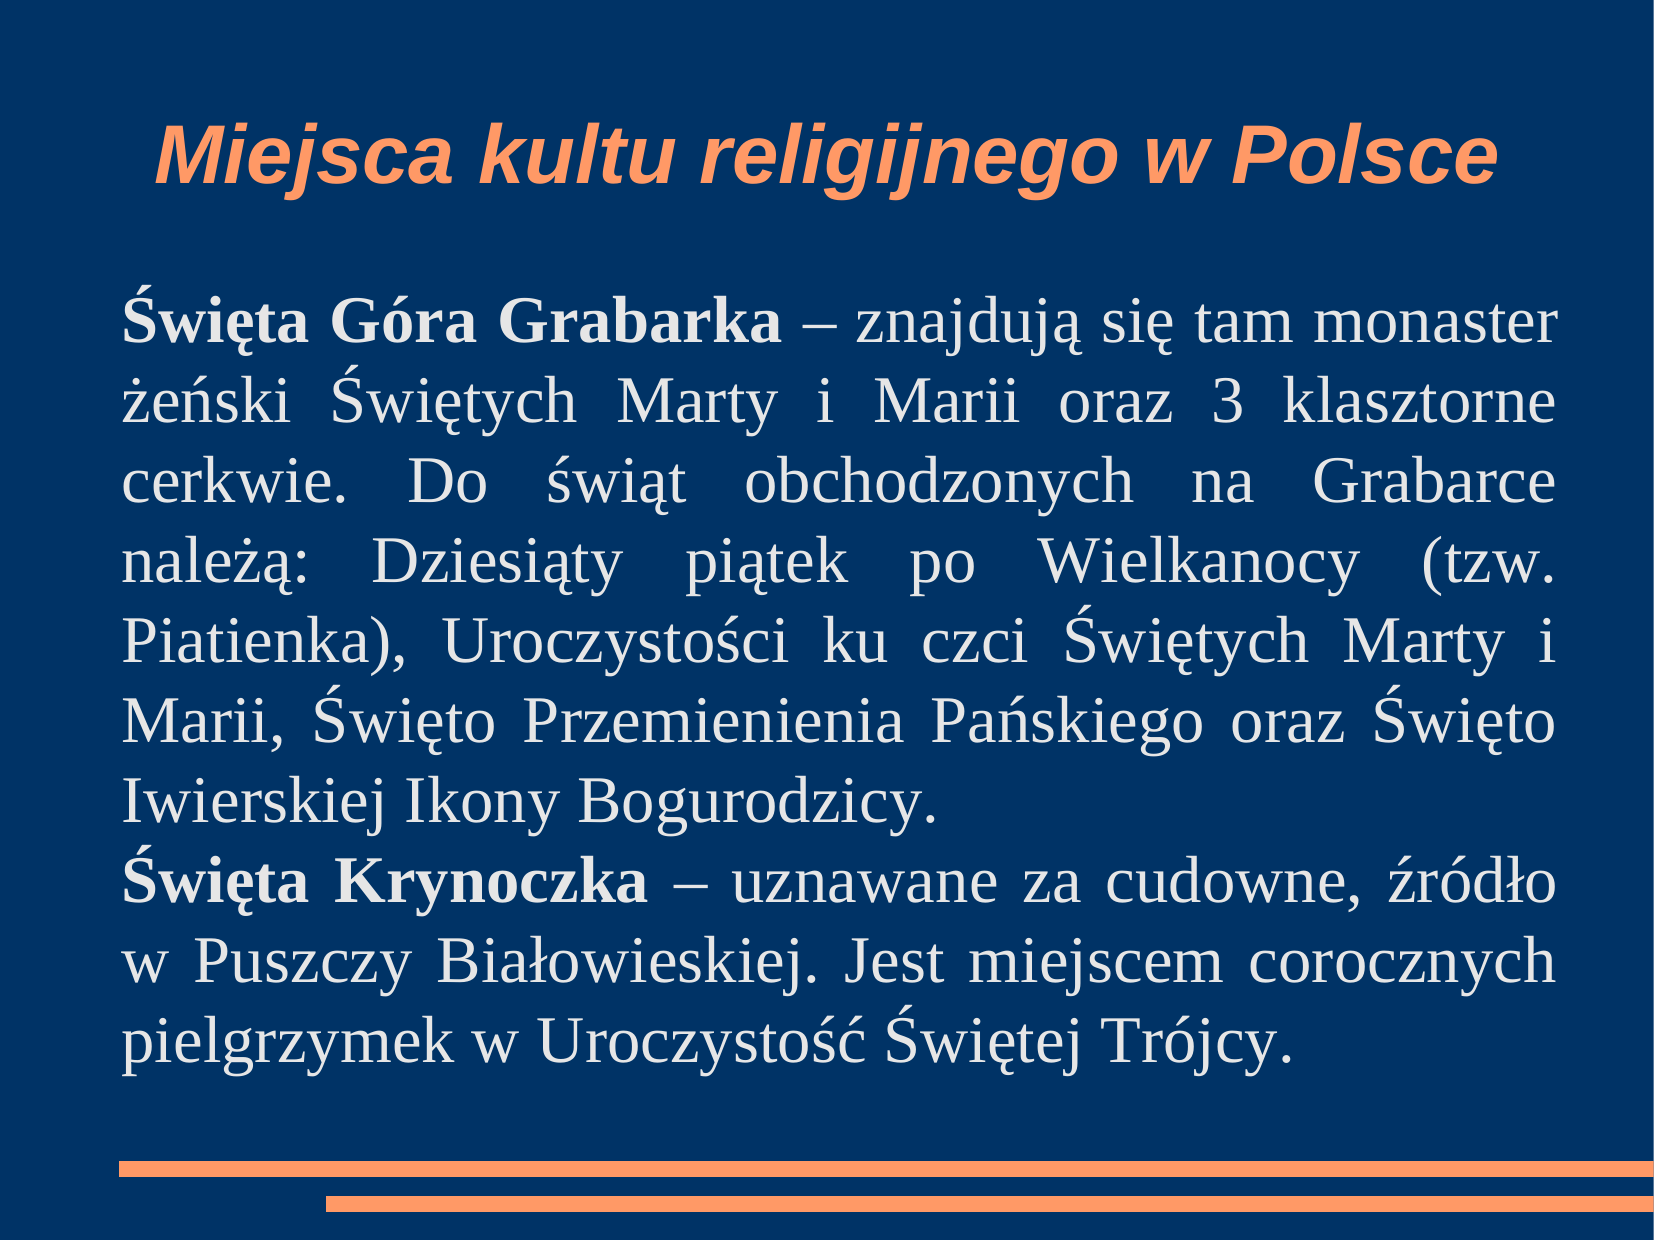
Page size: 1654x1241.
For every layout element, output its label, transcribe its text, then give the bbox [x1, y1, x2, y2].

list Święta Góra Grabarka – znajdują się tam monaster żeński Świętych Marty i Marii oraz 3 klasztorne cerkwie. Do świąt obchodzonych na Grabarce należą: Dziesiąty piątek po Wielkanocy (tzw. Piatienka), Uroczystości ku czci Świętych Marty i Marii, Święto Przemienienia Pańskiego oraz Święto Iwierskiej Ikony Bogurodzicy. Święta Krynoczka – uznawane za cudowne, źródło w Puszczy Białowieskiej. Jest miejscem corocznych pielgrzymek w Uroczystość Świętej Trójcy. [121, 275, 1561, 1086]
title Miejsca kultu religijnego w Polsce [121, 46, 1534, 254]
